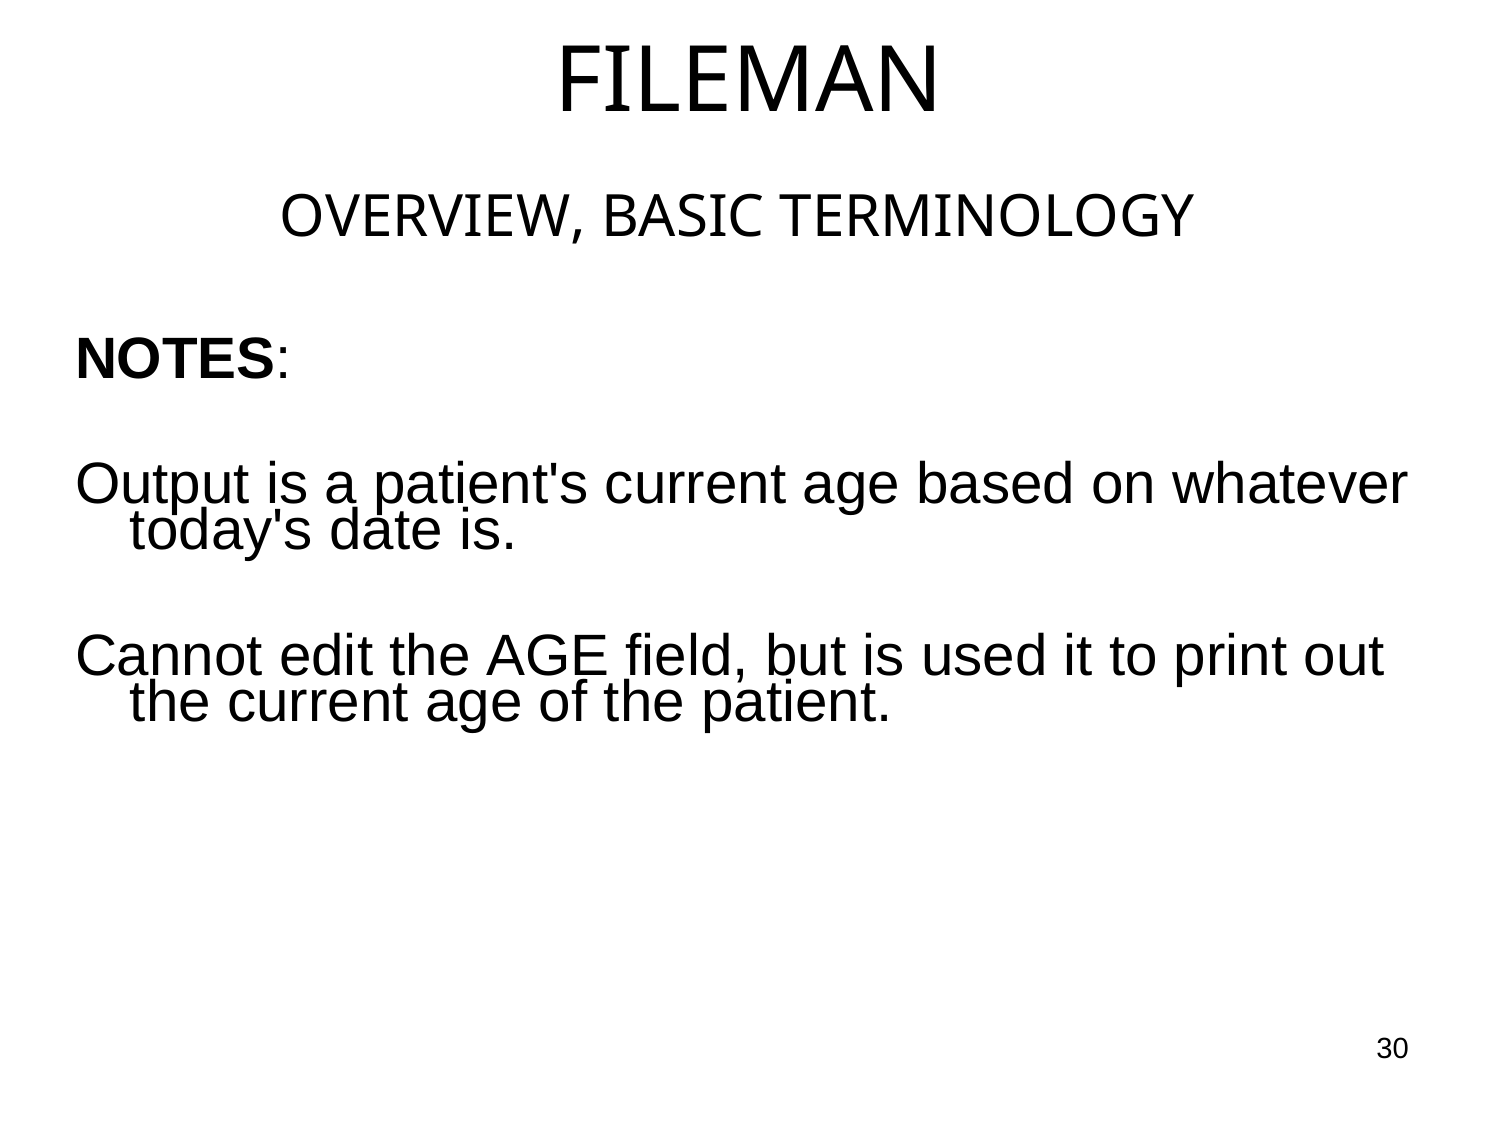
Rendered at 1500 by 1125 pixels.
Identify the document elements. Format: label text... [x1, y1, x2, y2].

title FILEMAN OVERVIEW, BASIC TERMINOLOGY [75, 8, 1424, 259]
list NOTES: Output is a patient's current age based on whatever today's date is. Cannot edit the AGE field, but is used it to print out the current age of the patient. [75, 259, 1424, 988]
